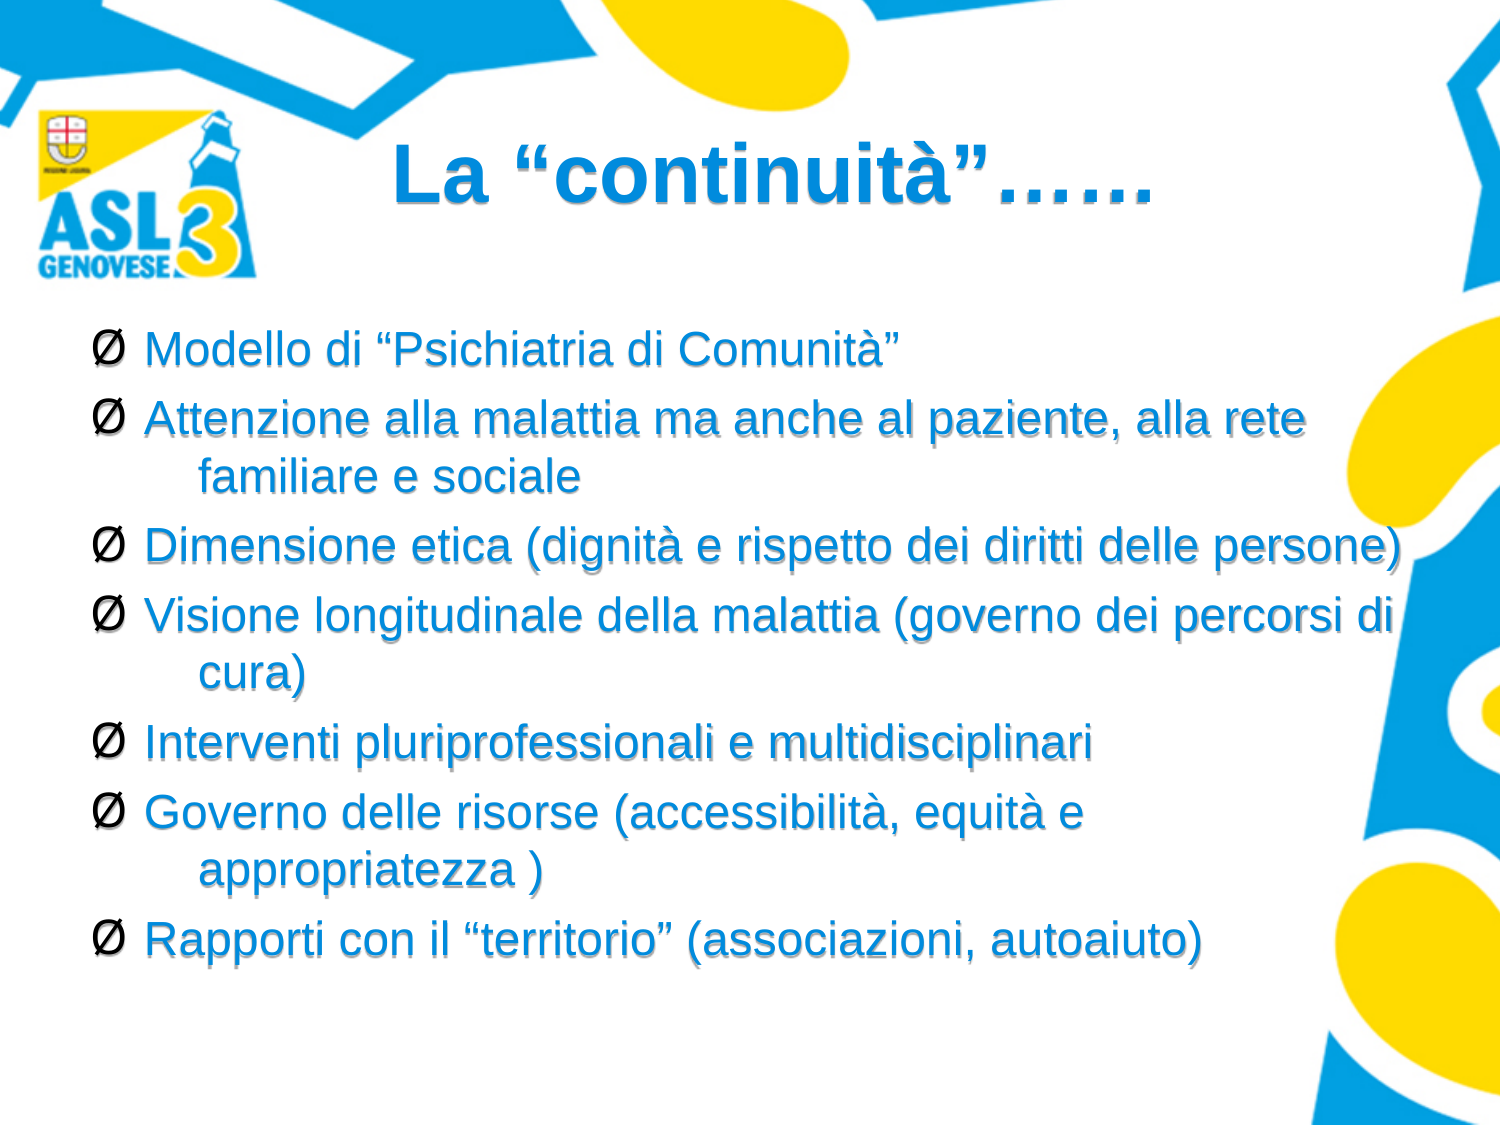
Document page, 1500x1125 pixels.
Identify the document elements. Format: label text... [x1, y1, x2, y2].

list Modello di “Psichiatria di Comunità” Attenzione alla malattia ma anche al paziente, alla rete familiare e sociale Dimensione etica (dignità e rispetto dei diritti delle persone) Visione longitudinale della malattia (governo dei percorsi di cura) Interventi pluriprofessionali e multidisciplinari Governo delle risorse (accessibilità, equità e appropriatezza ) Rapporti con il “territorio” (associazioni, autoaiuto) [75, 240, 1426, 983]
title La “continuità”…… [376, 75, 1500, 264]
